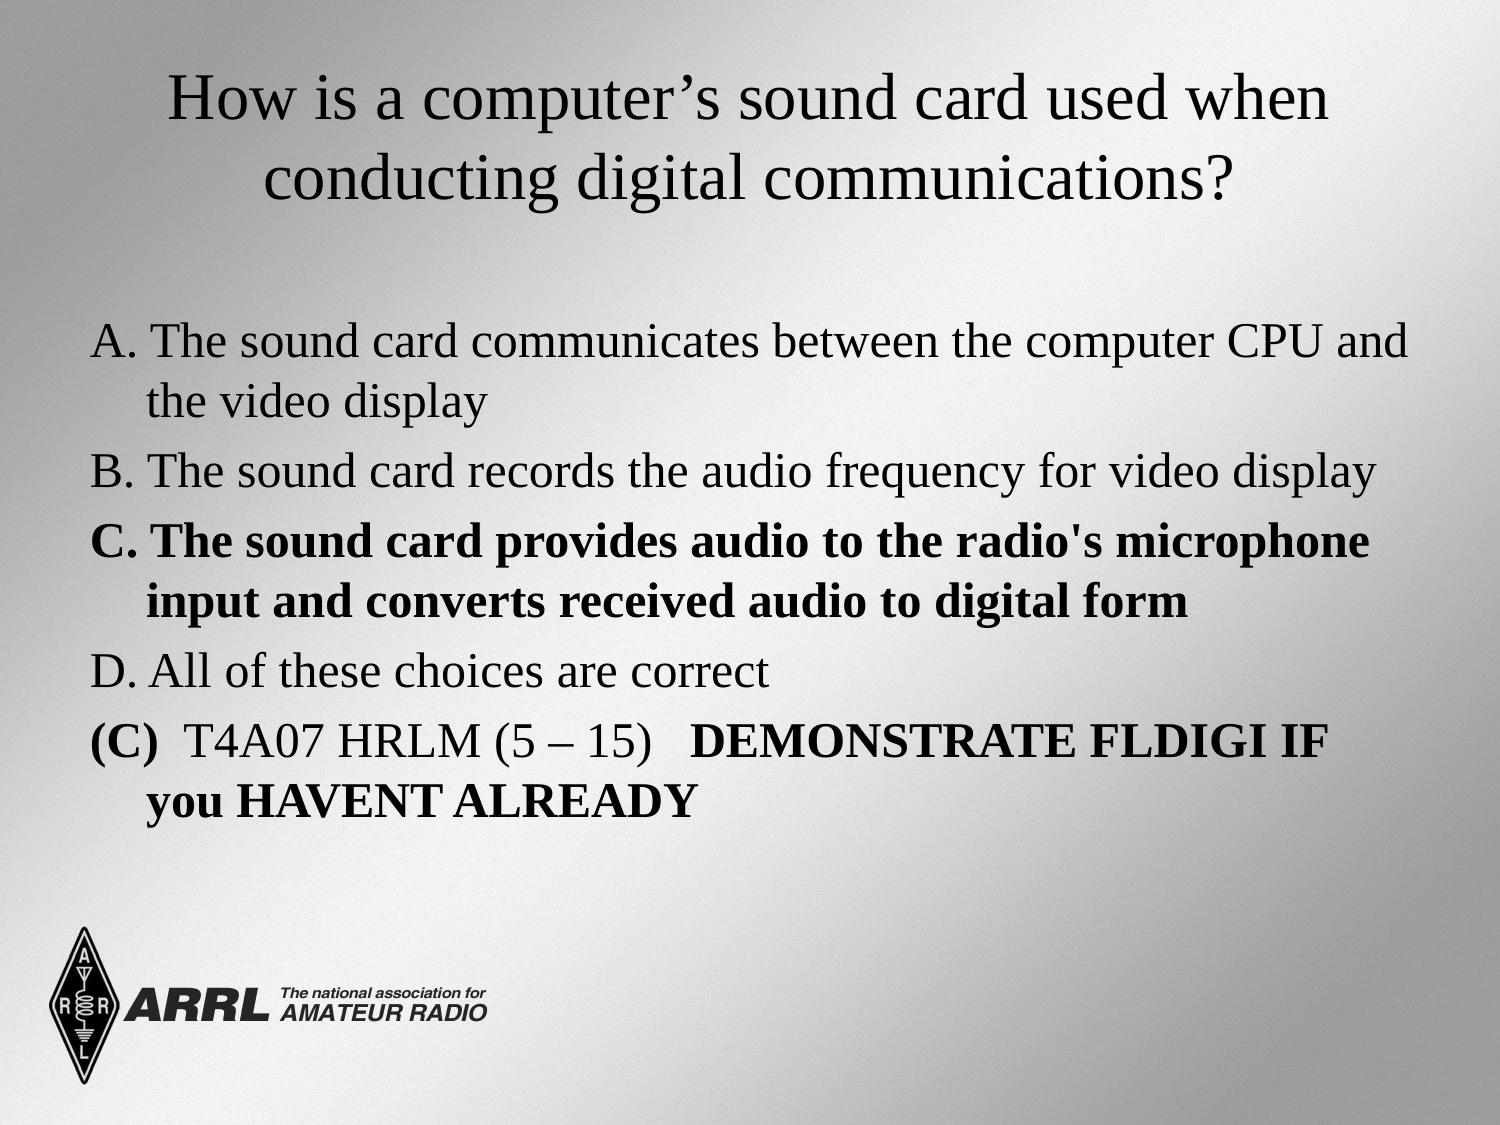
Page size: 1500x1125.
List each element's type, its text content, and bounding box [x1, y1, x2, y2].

picture [0, 0, 1500, 1125]
list A. The sound card communicates between the computer CPU and the video display B. The sound card records the audio frequency for video display C. The sound card provides audio to the radio's microphone input and converts received audio to digital form D. All of these choices are correct (C) T4A07 HRLM (5 – 15) DEMONSTRATE FLDIGI IF you HAVENT ALREADY [75, 299, 1425, 1005]
title How is a computer’s sound card used when conducting digital communications? [75, 45, 1425, 233]
